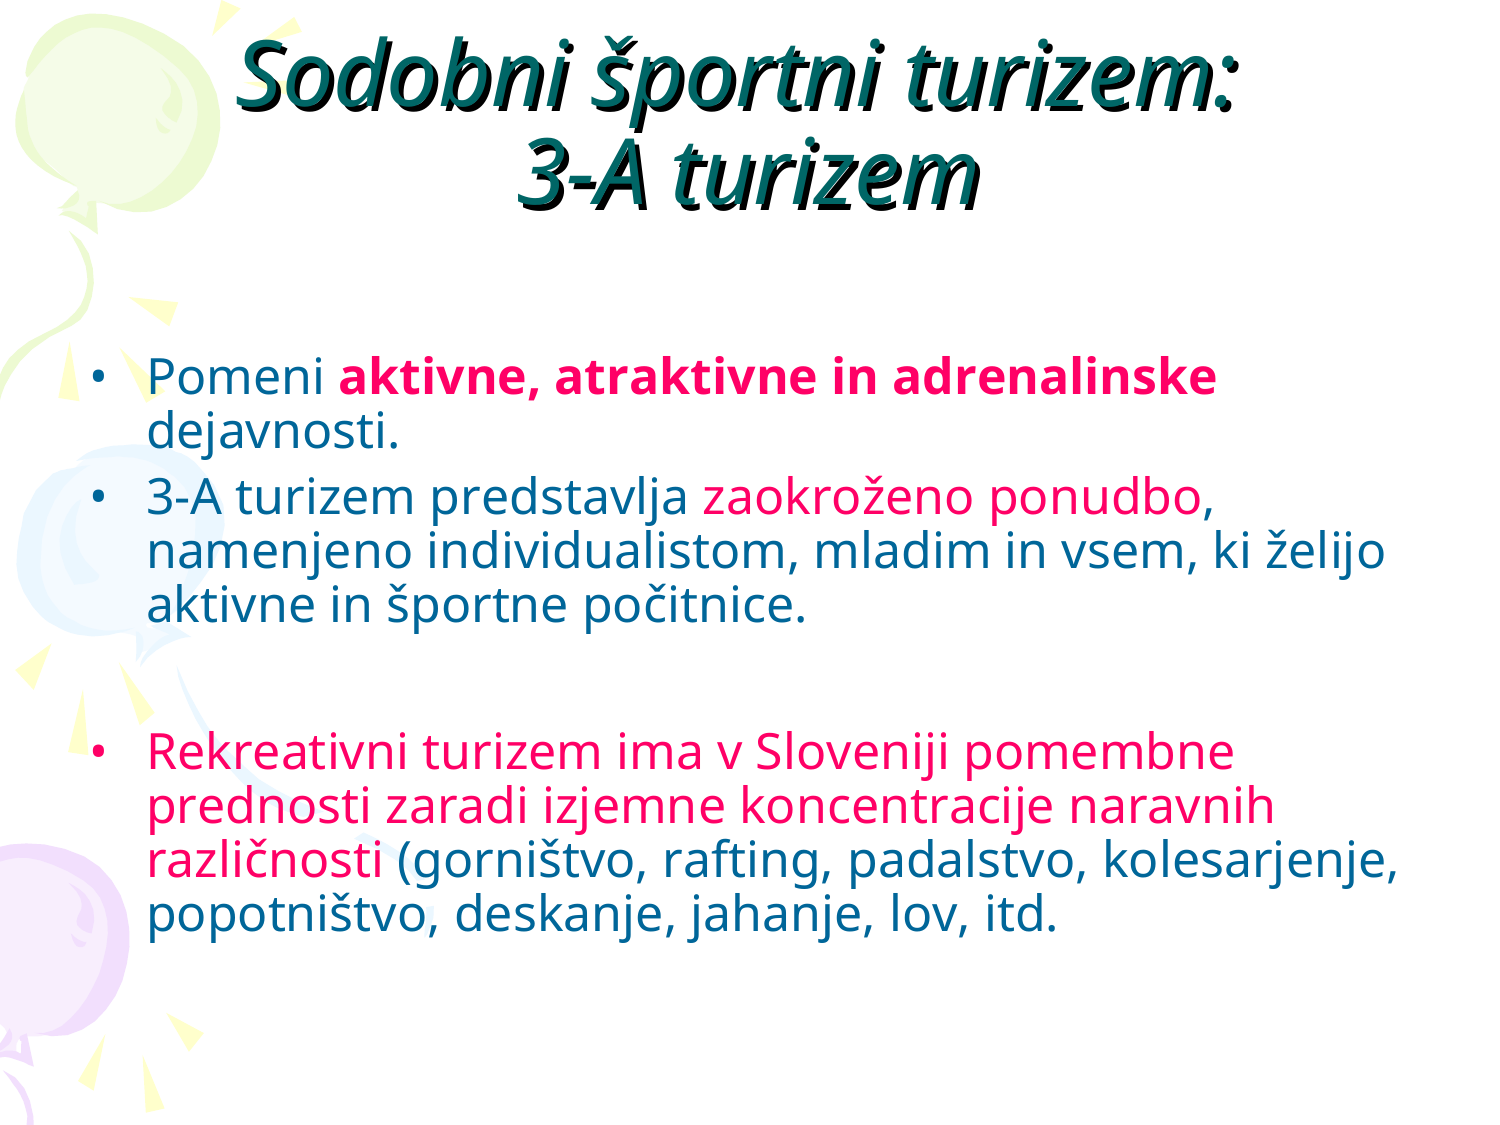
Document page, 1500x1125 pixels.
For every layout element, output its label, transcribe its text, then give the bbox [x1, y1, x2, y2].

list Pomeni aktivne, atraktivne in adrenalinske dejavnosti. 3-A turizem predstavlja zaokroženo ponudbo, namenjeno individualistom, mladim in vsem, ki želijo aktivne in športne počitnice. Rekreativni turizem ima v Sloveniji pomembne prednosti zaradi izjemne koncentracije naravnih različnosti (gorništvo, rafting, padalstvo, kolesarjenje, popotništvo, deskanje, jahanje, lov, itd. [75, 262, 1426, 994]
title Sodobni športni turizem: 3-A turizem [72, 16, 1426, 233]
